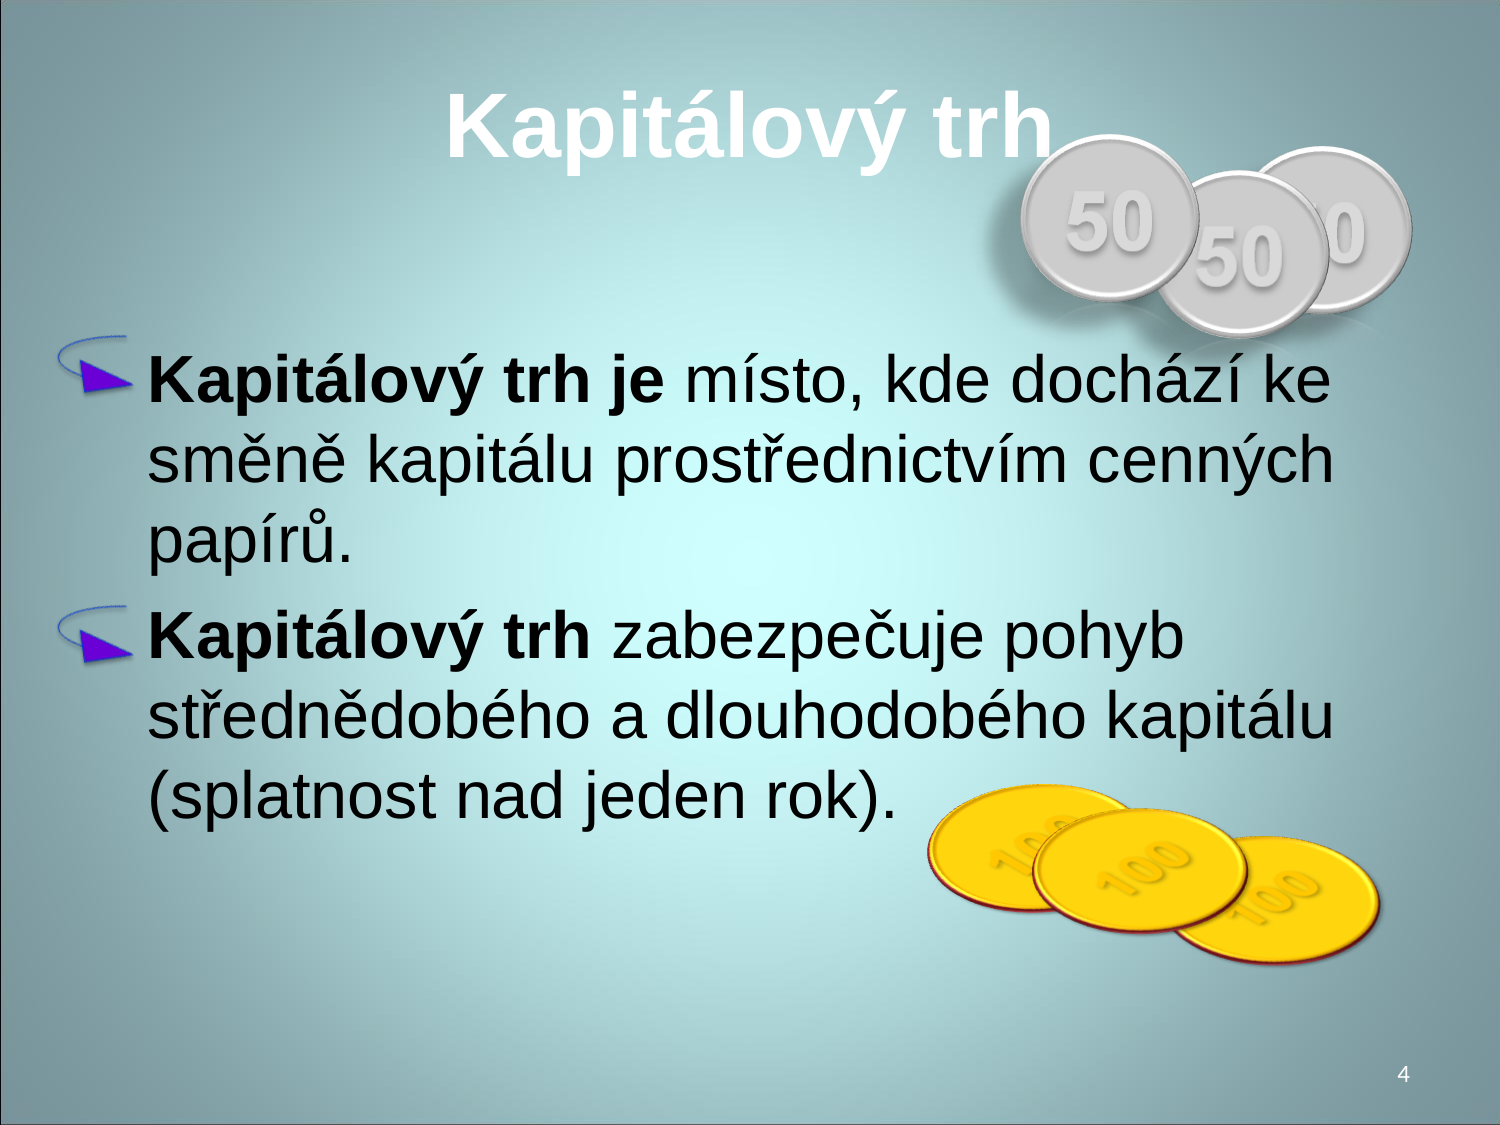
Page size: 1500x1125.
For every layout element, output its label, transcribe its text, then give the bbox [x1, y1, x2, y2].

list Kapitálový trh je místo, kde dochází ke směně kapitálu prostřednictvím cenných papírů. Kapitálový trh zabezpečuje pohyb střednědobého a dlouhodobého kapitálu (splatnost nad jeden rok). [76, 231, 1447, 1059]
picture [0, 0, 1500, 1125]
text_box <číslo> [1074, 1042, 1426, 1103]
title Kapitálový trh [75, 45, 1426, 197]
